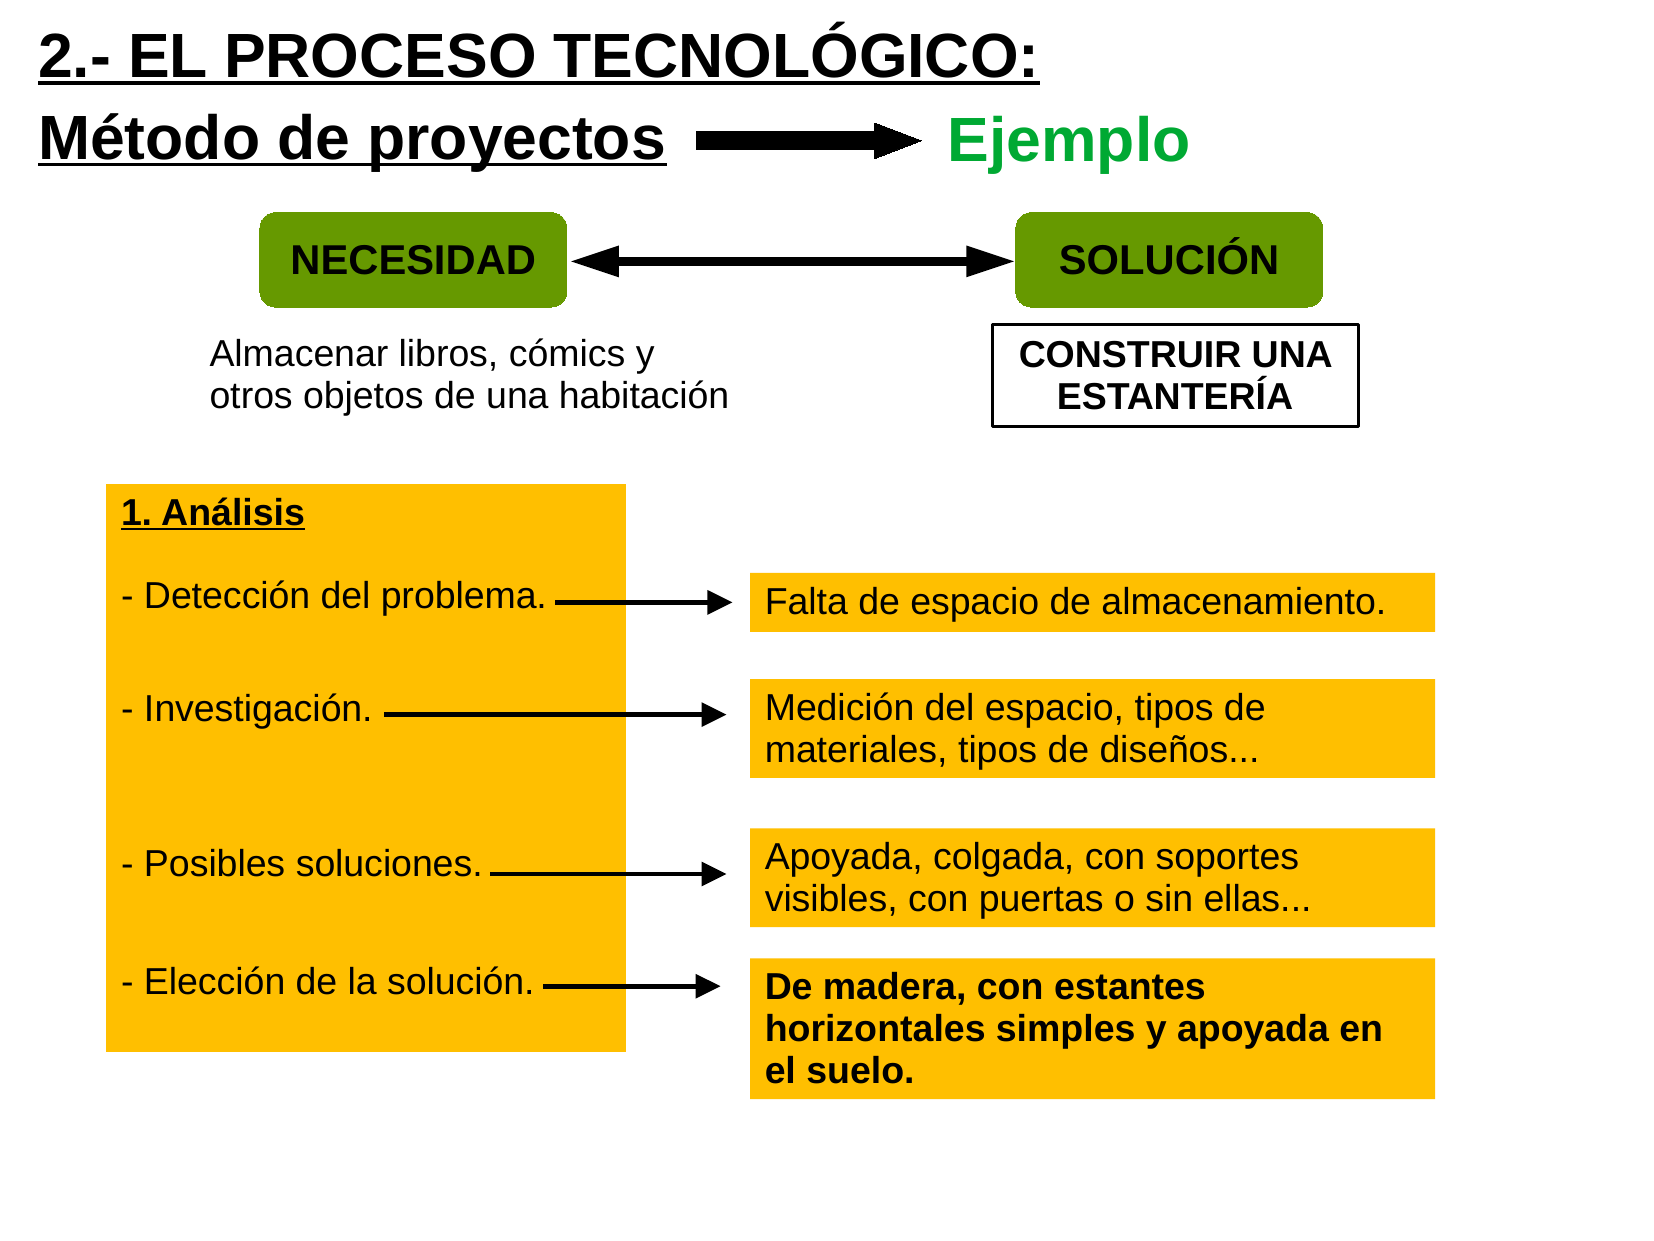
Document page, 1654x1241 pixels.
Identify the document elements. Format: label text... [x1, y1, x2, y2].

text_box SOLUCIÓN [1015, 212, 1323, 308]
text_box De madera, con estantes horizontales simples y apoyada en el suelo. [750, 958, 1436, 1100]
text_box Medición del espacio, tipos de materiales, tipos de diseños... [750, 679, 1436, 778]
text_box NECESIDAD [259, 212, 567, 308]
text_box 1. Análisis - Detección del problema. - Investigación. - Posibles soluciones. - Elección de la solución. [106, 484, 626, 1052]
text_box 2.- EL PROCESO TECNOLÓGICO: Método de proyectos [23, 14, 1619, 181]
text_box Falta de espacio de almacenamiento. [750, 572, 1436, 632]
text_box Almacenar libros, cómics y otros objetos de una habitación [194, 324, 751, 424]
text_box [696, 123, 922, 159]
text_box Ejemplo [933, 97, 1229, 182]
text_box CONSTRUIR UNA ESTANTERÍA [992, 324, 1359, 427]
text_box Apoyada, colgada, con soportes visibles, con puertas o sin ellas... [750, 828, 1436, 928]
